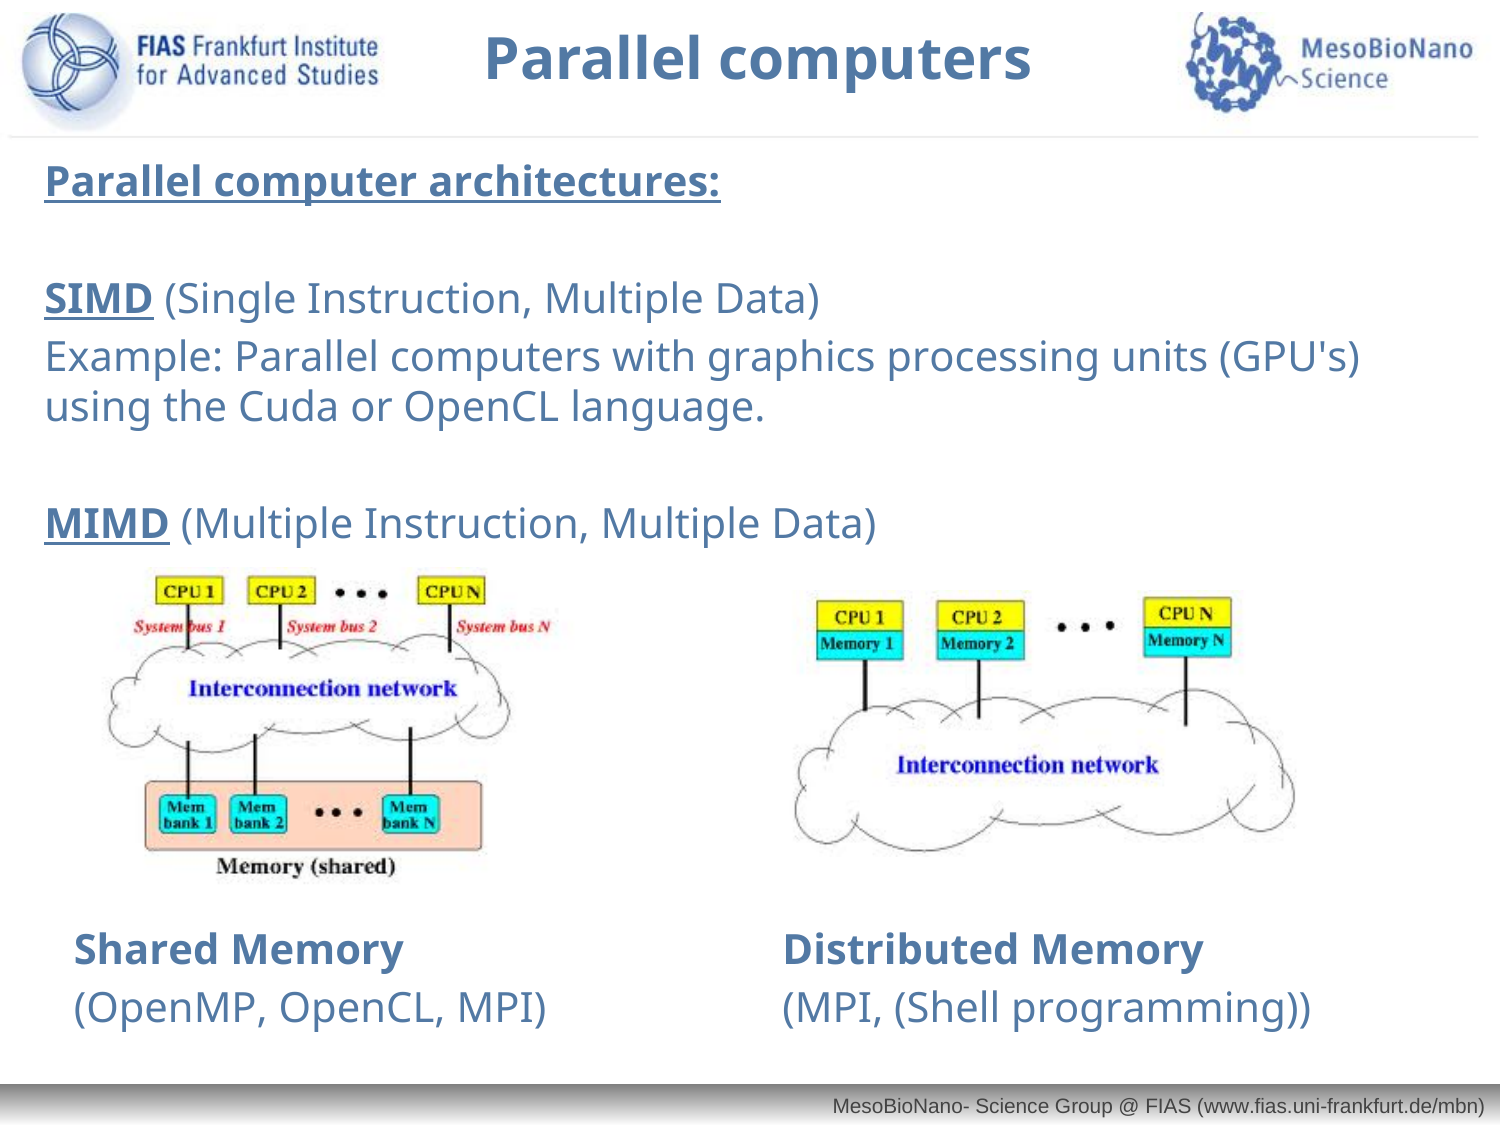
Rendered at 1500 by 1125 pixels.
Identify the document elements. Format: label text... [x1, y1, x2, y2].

text_box Distributed Memory (MPI, (Shell programming)) [767, 915, 1447, 1049]
picture [767, 590, 1315, 857]
picture [88, 567, 575, 886]
text_box Parallel computer architectures: SIMD (Single Instruction, Multiple Data) Example: Parallel computers with graphics processing units (GPU's) using the Cuda or OpenCL language. MIMD (Multiple Instruction, Multiple Data) [29, 147, 1477, 555]
text_box Shared Memory (OpenMP, OpenCL, MPI) [59, 915, 680, 1049]
title Parallel computers [0, 0, 1499, 142]
